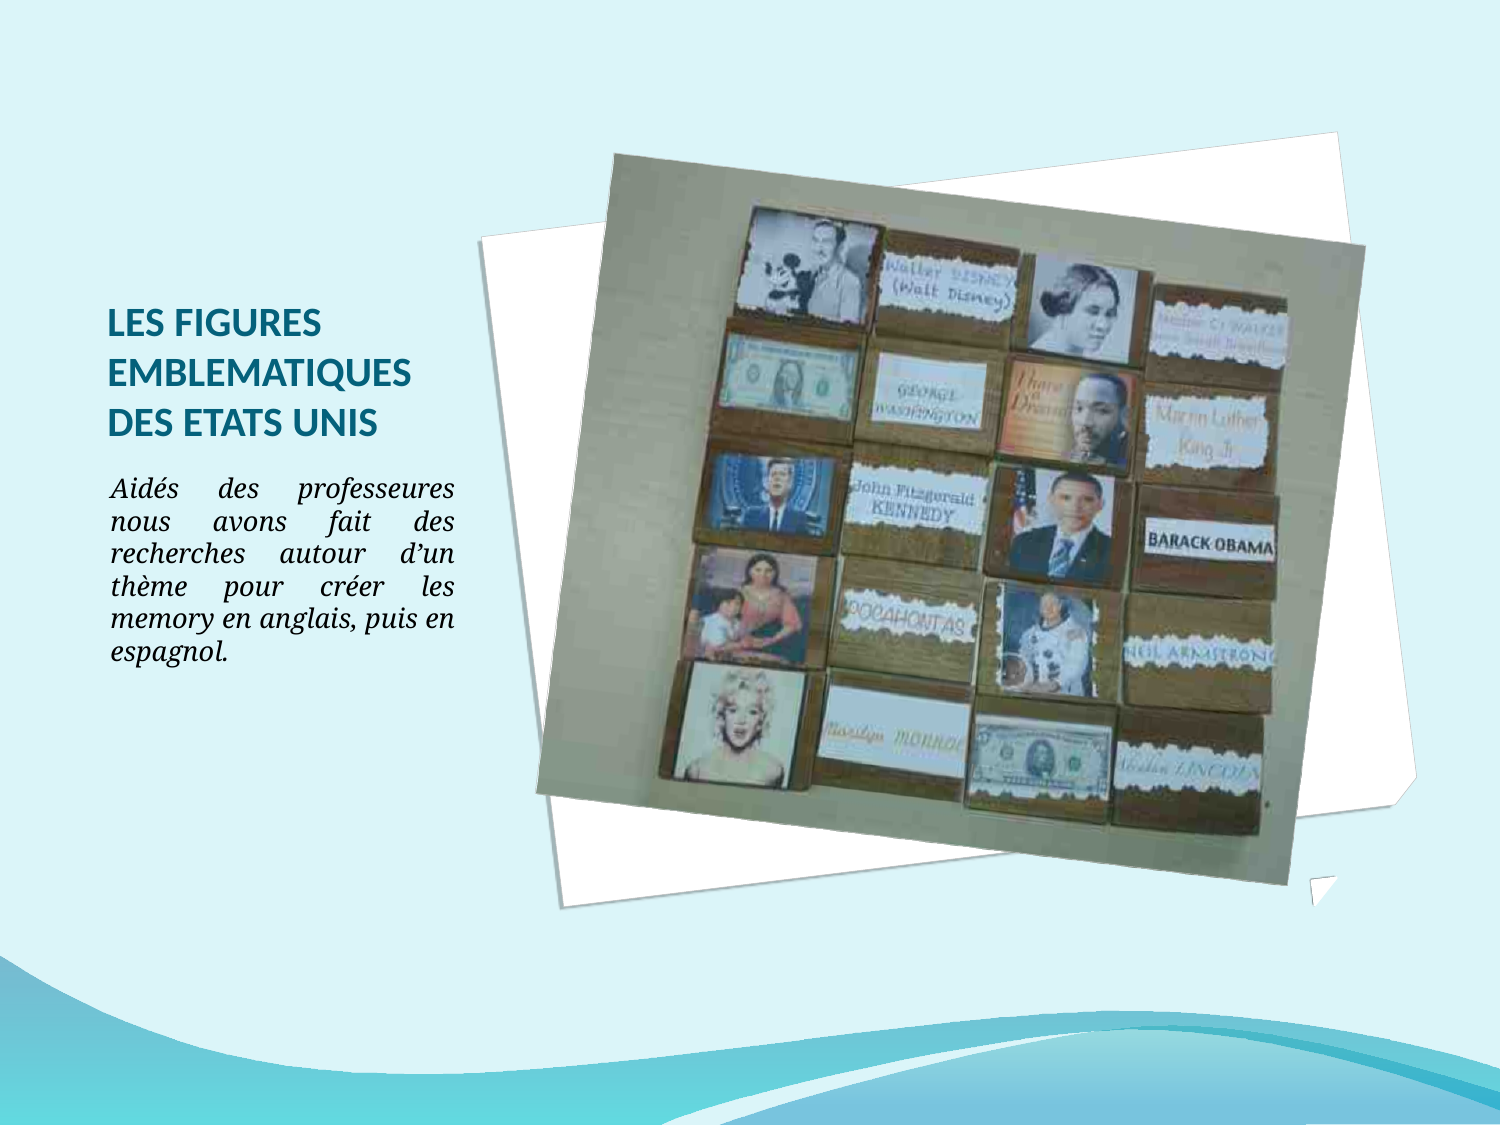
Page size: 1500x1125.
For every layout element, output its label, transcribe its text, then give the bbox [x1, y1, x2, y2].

list Aidés des professeures nous avons fait des recherches autour d’un thème pour créer les memory en anglais, puis en espagnol. [99, 464, 463, 822]
picture [535, 153, 1366, 886]
title LES FIGURES EMBLEMATIQUES DES ETATS UNIS [99, 193, 463, 453]
